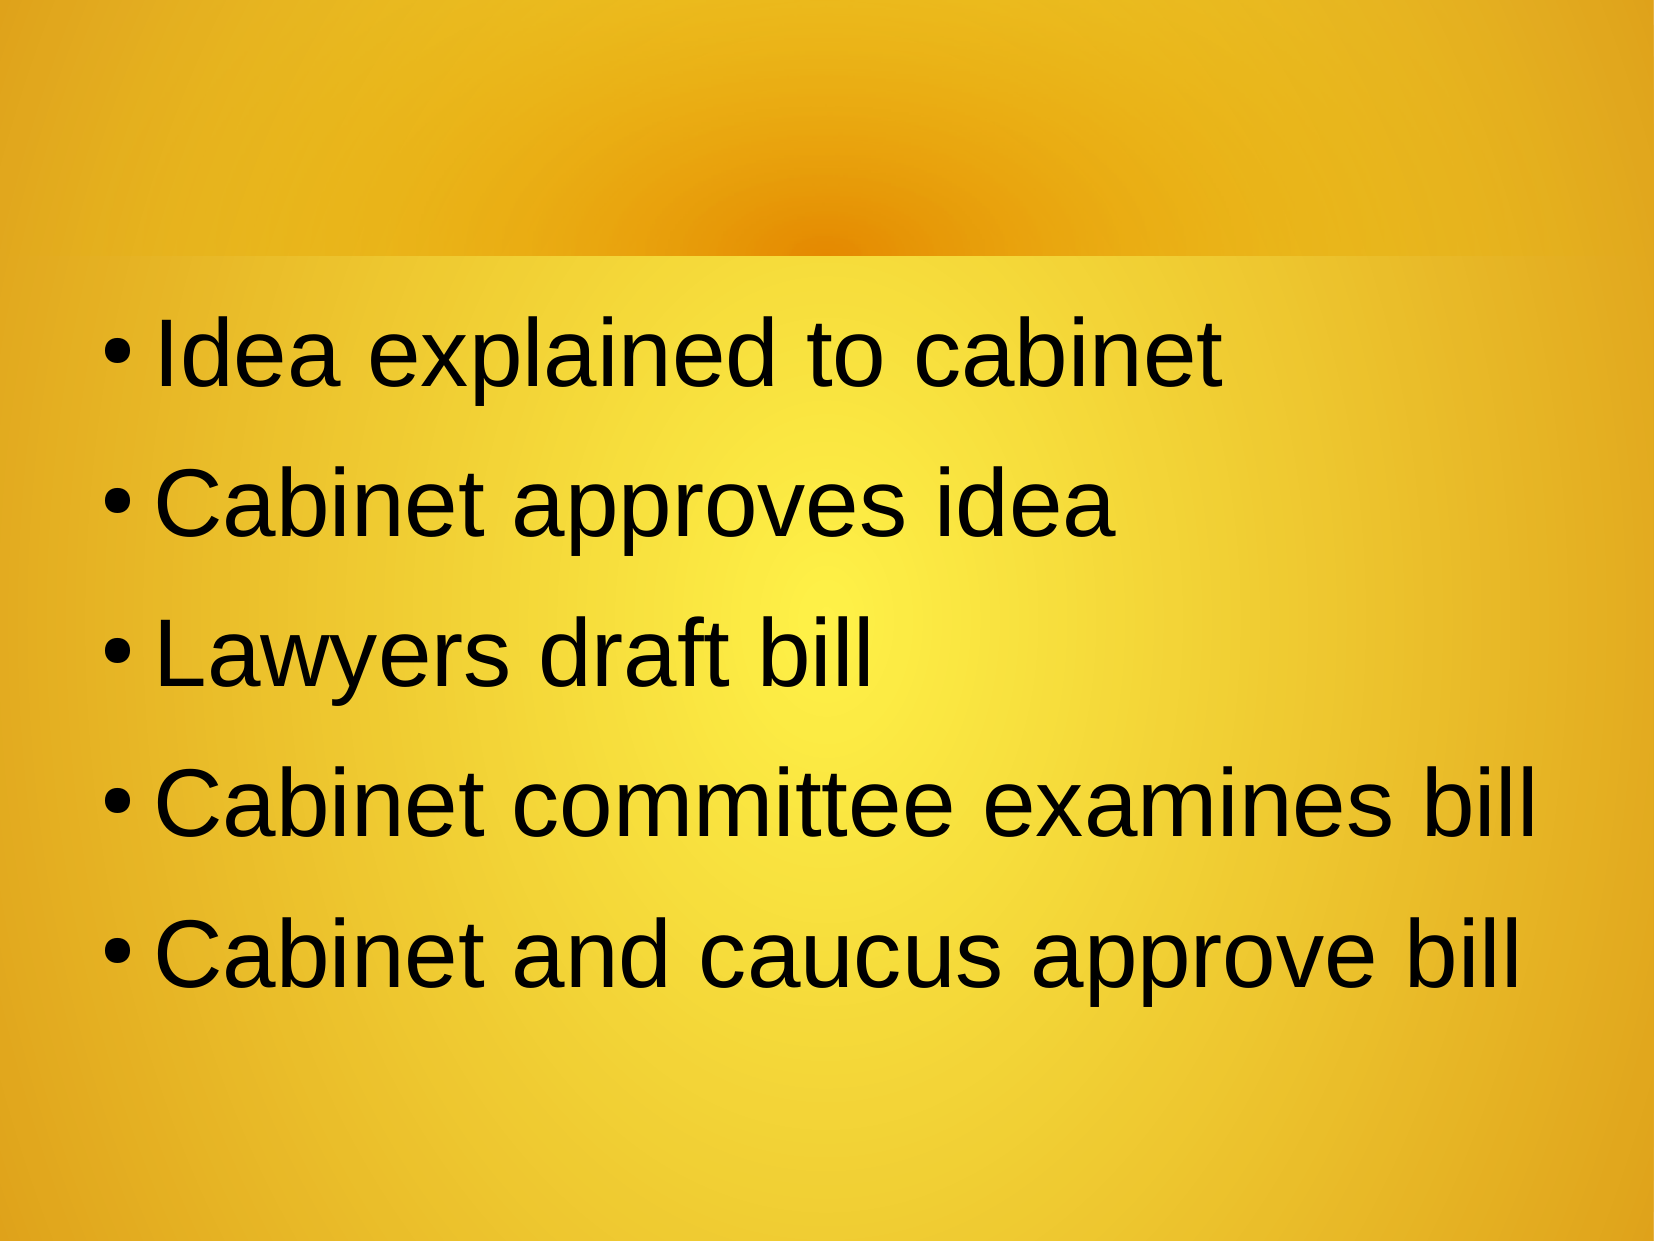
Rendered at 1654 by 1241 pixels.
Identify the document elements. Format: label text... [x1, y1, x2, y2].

list Idea explained to cabinet Cabinet approves idea Lawyers draft bill Cabinet committee examines bill Cabinet and caucus approve bill [82, 299, 1571, 1019]
